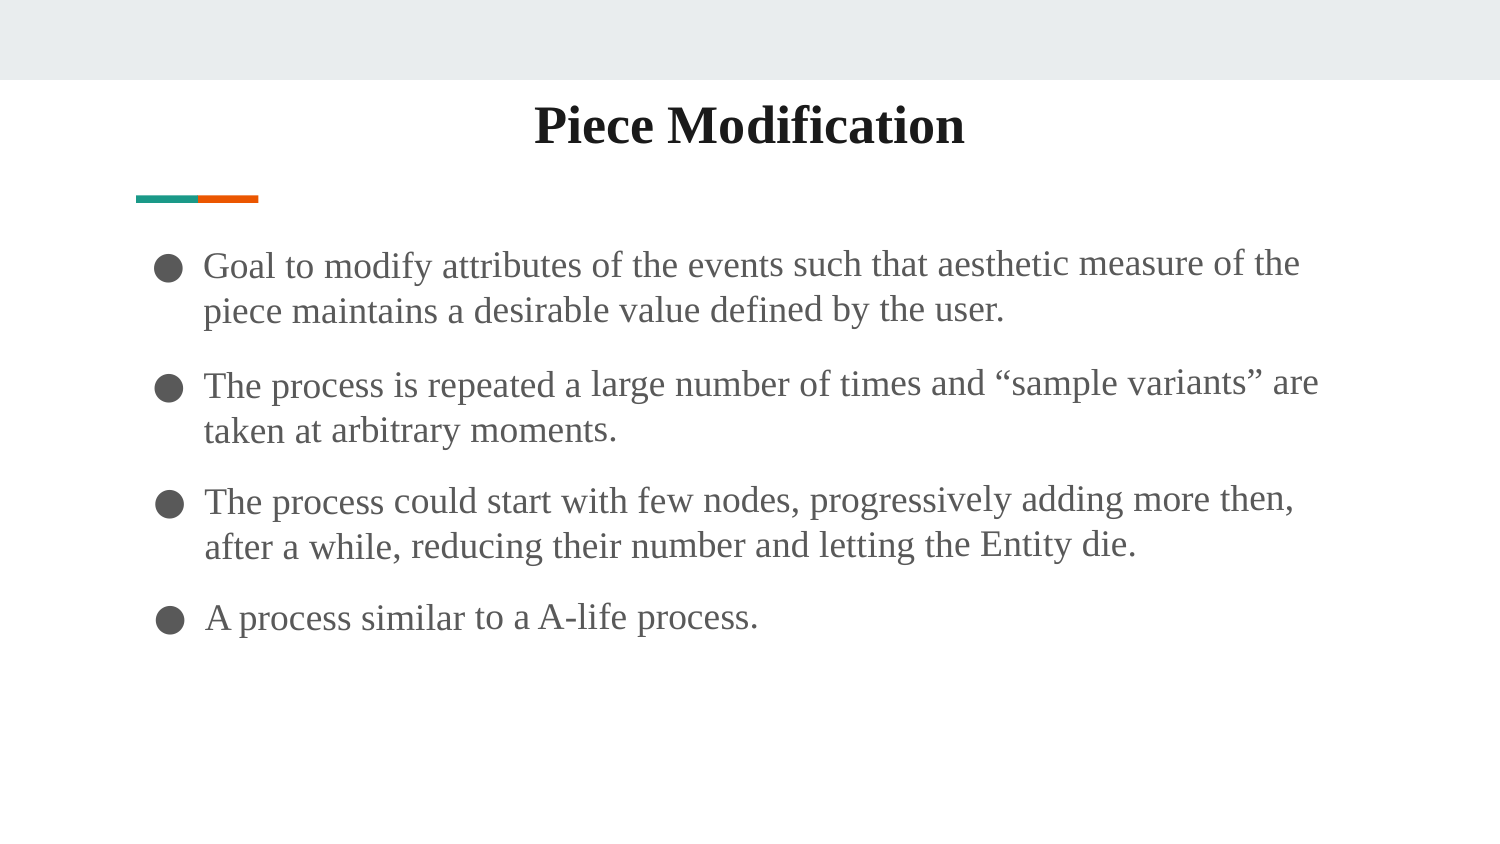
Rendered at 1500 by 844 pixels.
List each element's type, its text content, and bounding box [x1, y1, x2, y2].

list Goal to modify attributes of the events such that aesthetic measure of the piece maintains a desirable value defined by the user. The process is repeated a large number of times and “sample variants” are taken at arbitrary moments. The process could start with few nodes, progressively adding more then, after a while, reducing their number and letting the Entity die. A process similar to a A-life process. [112, 220, 1377, 758]
title Piece Modification [119, 74, 1381, 182]
